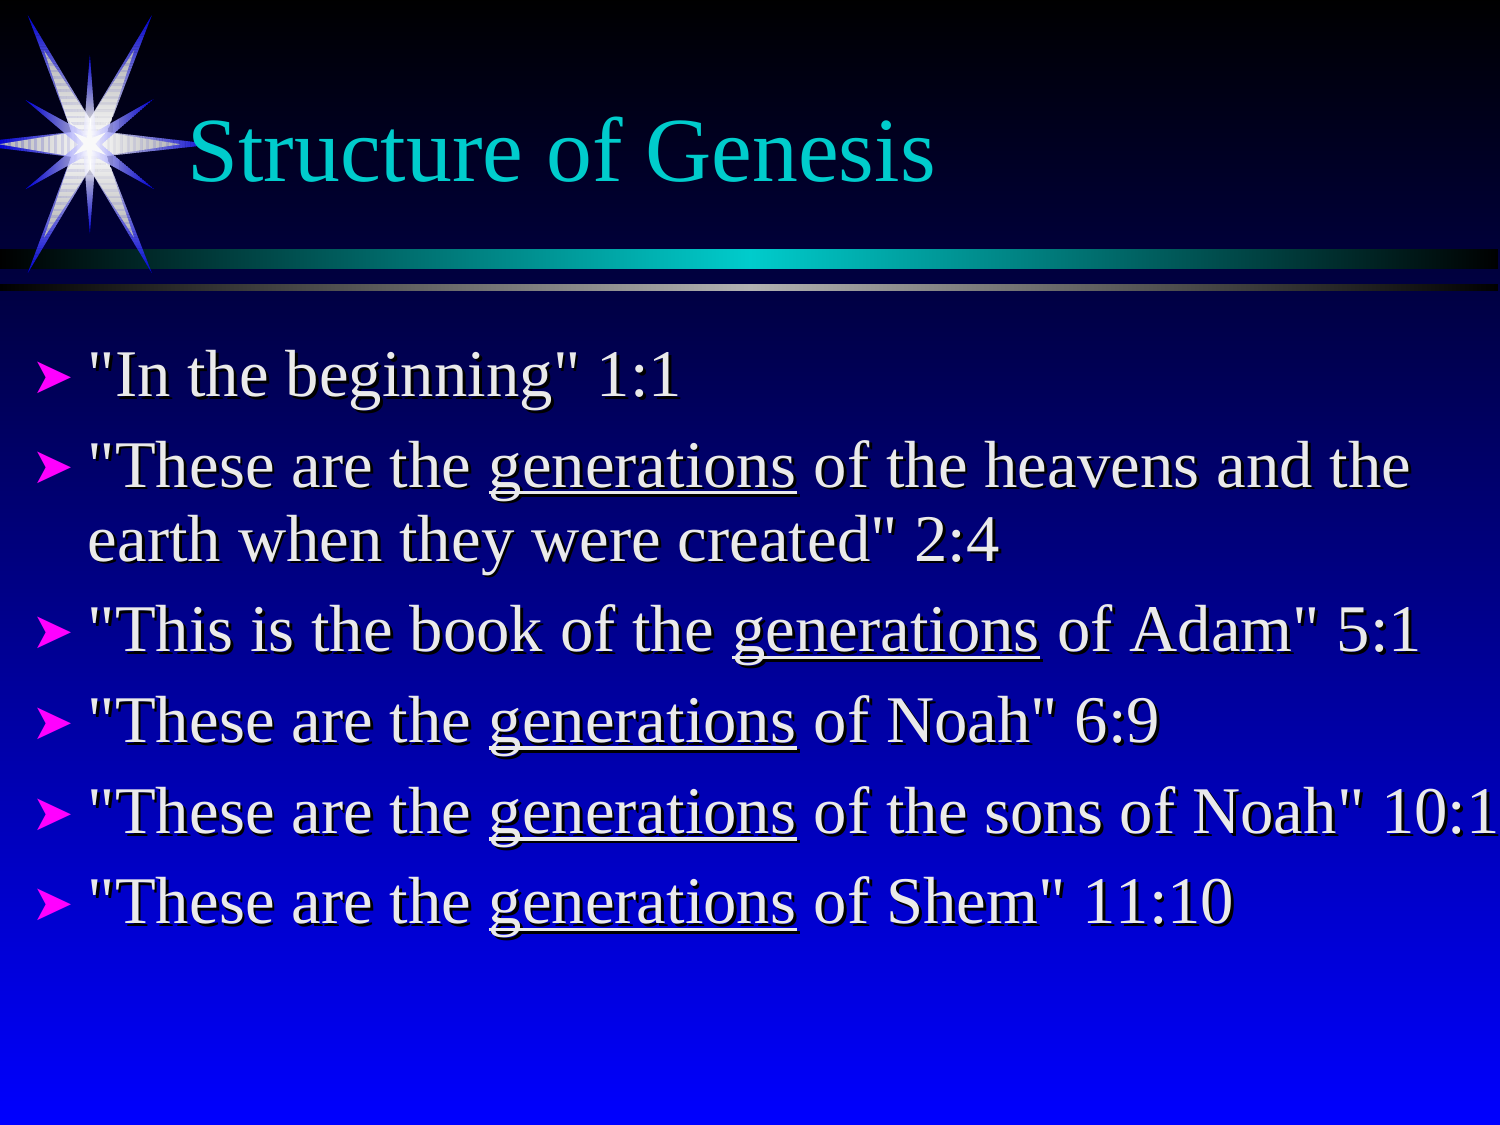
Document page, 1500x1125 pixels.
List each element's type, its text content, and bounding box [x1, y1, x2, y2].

list "In the beginning" 1:1 "These are the generations of the heavens and the earth when they were created" 2:4 "This is the book of the generations of Adam" 5:1 "These are the generations of Noah" 6:9 "These are the generations of the sons of Noah" 10:1 "These are the generations of Shem" 11:10 [31, 336, 1500, 1030]
title Structure of Genesis [187, 56, 1463, 244]
